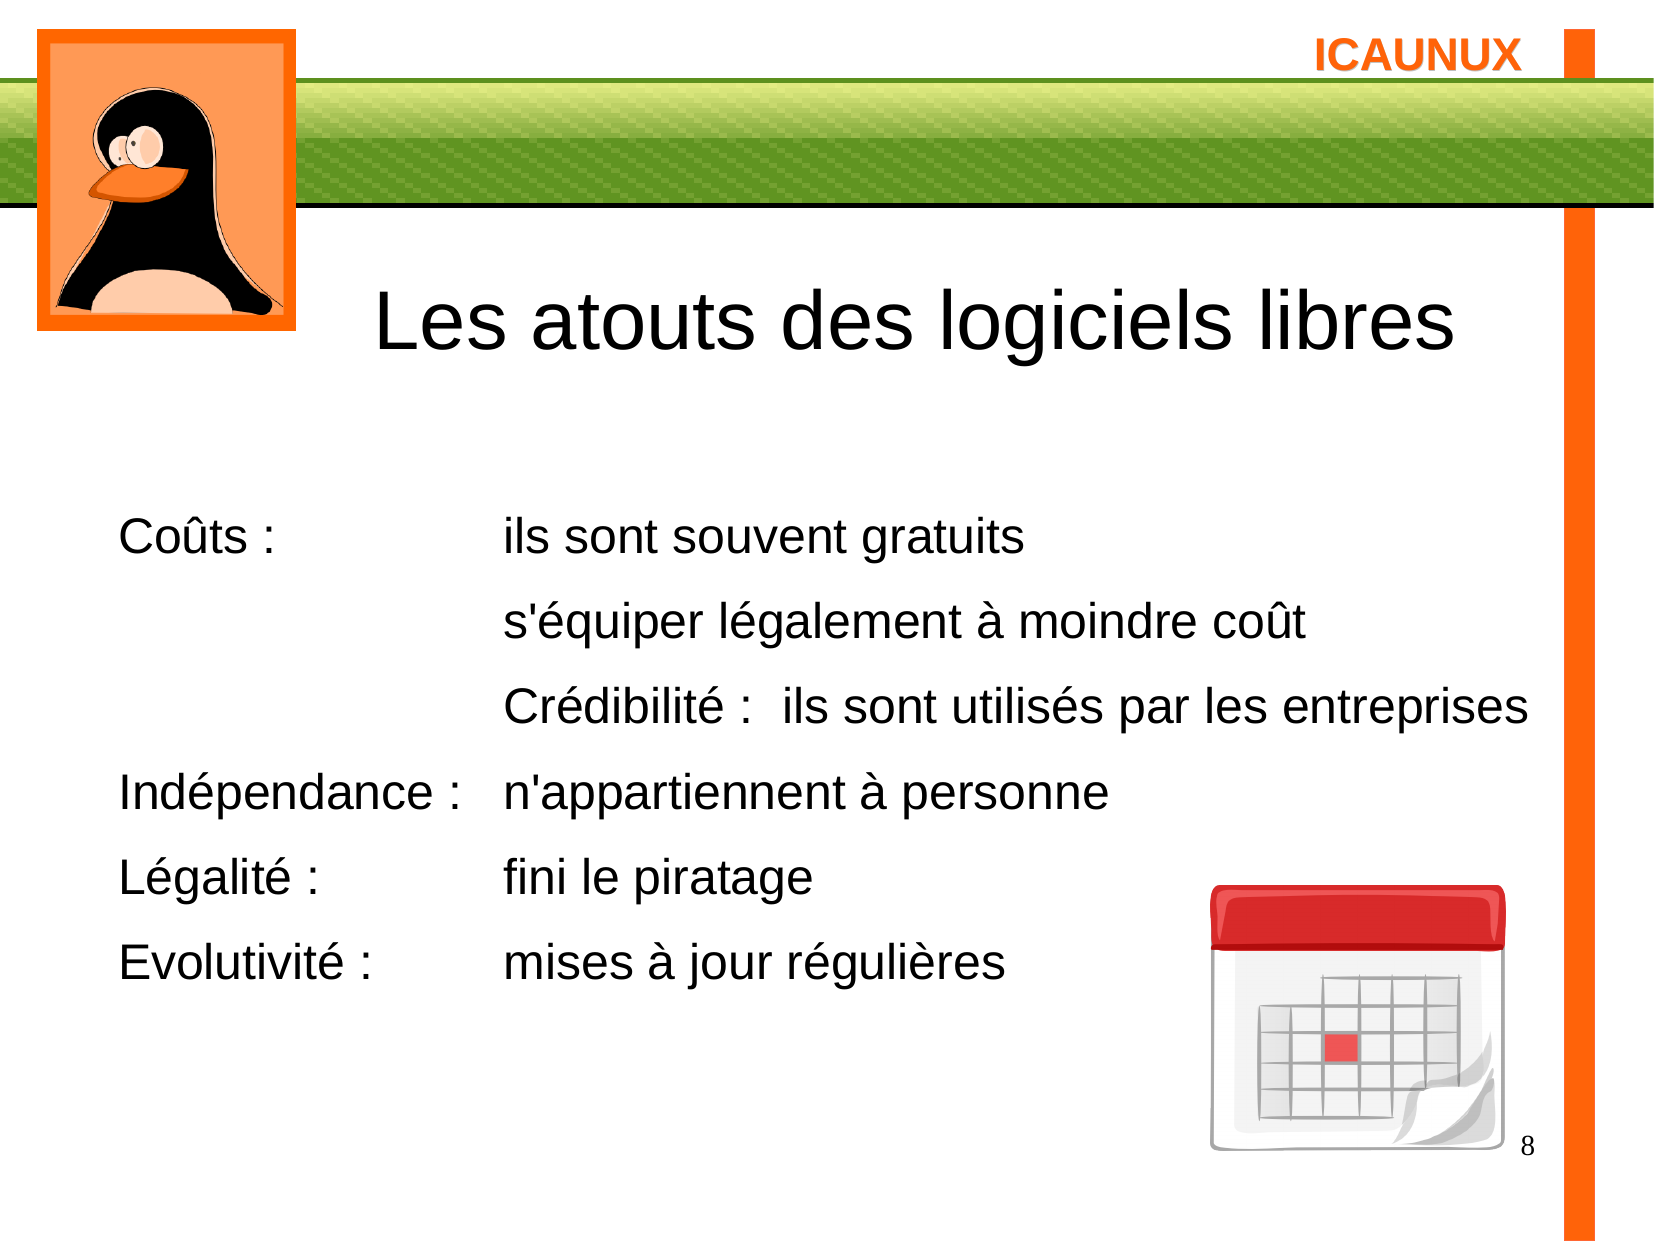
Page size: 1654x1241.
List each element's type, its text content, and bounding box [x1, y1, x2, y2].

title Les atouts des logiciels libres [324, 253, 1506, 387]
picture [0, 29, 1654, 331]
list Coûts : ils sont souvent gratuits s'équiper légalement à moindre coût Crédibilité : ils sont utilisés par les entreprises Indépendance : n'appartiennent à personne Légalité : fini le piratage Evolutivité : mises à jour régulières [118, 508, 1536, 1120]
picture [1210, 885, 1506, 1151]
